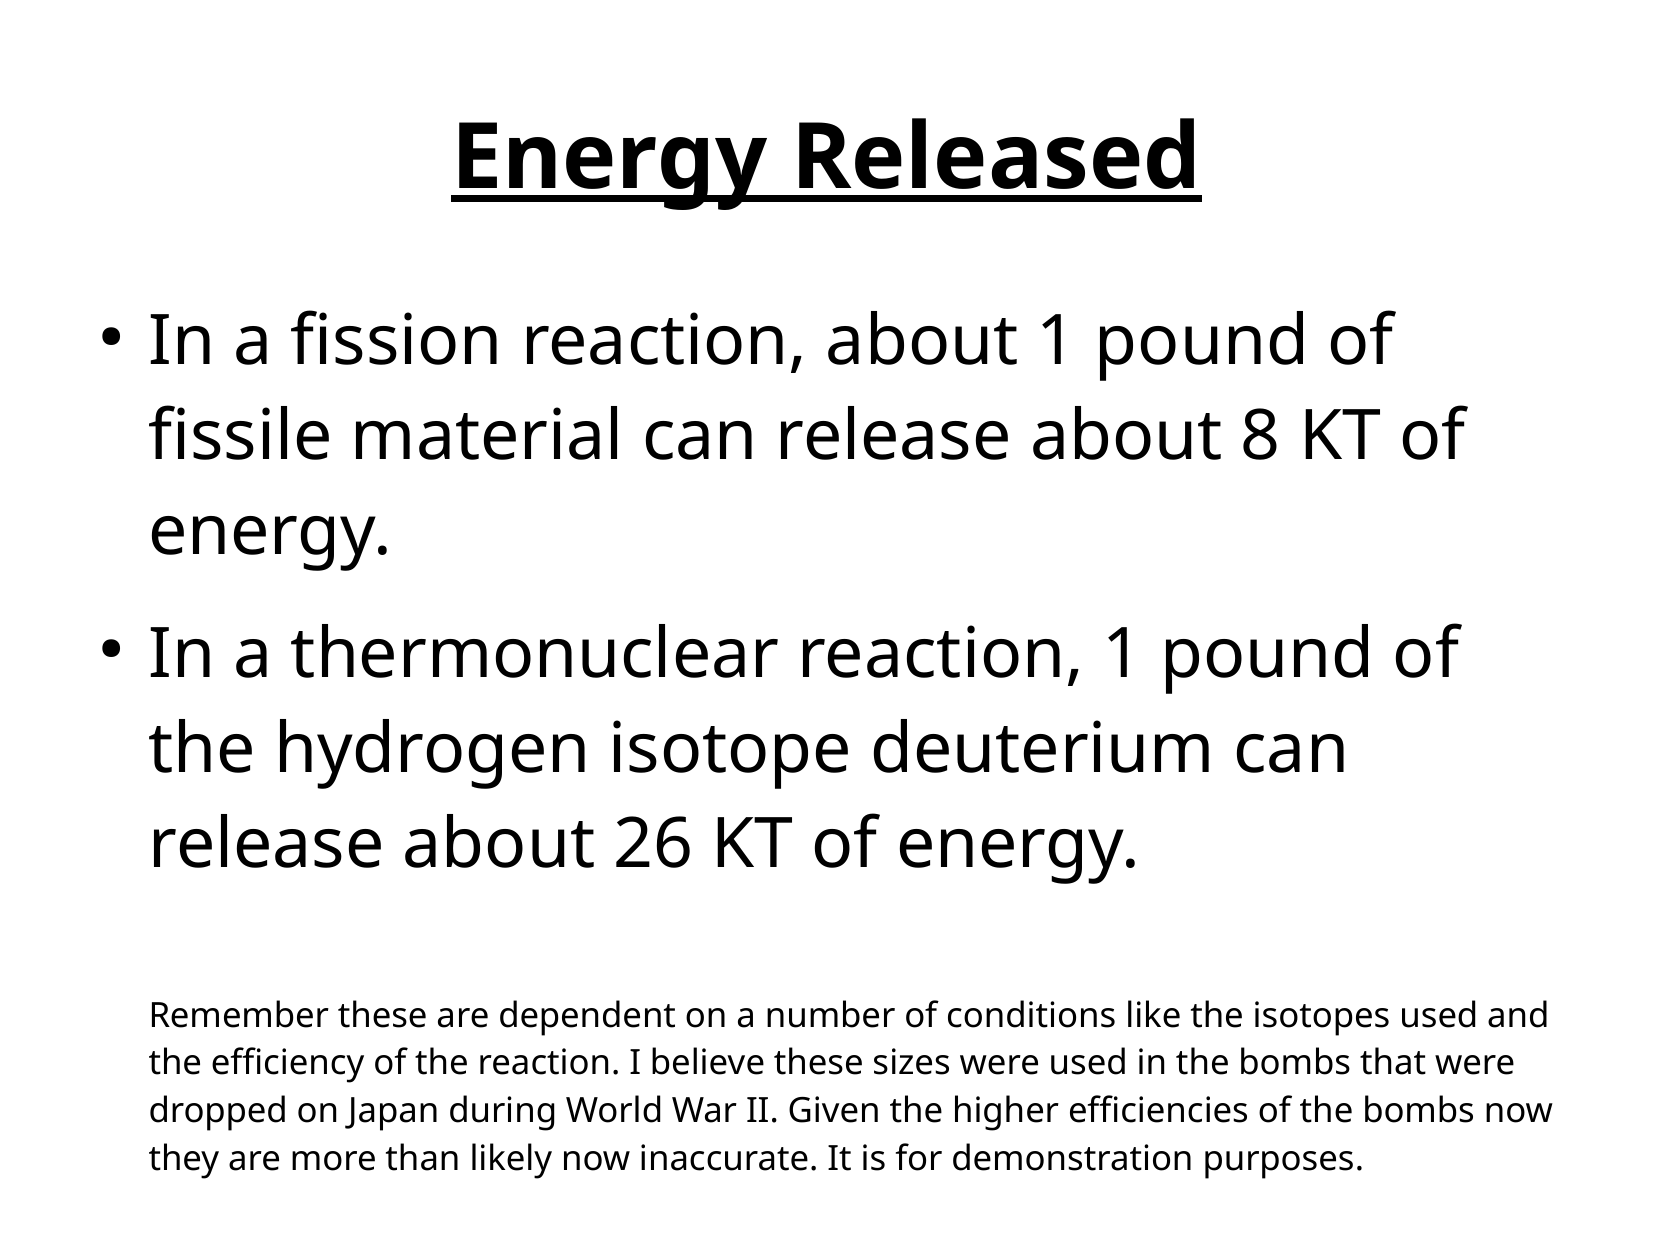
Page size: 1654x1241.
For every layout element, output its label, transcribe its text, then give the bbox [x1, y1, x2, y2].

title Energy Released [82, 49, 1571, 257]
list In a fission reaction, about 1 pound of fissile material can release about 8 KT of energy. In a thermonuclear reaction, 1 pound of the hydrogen isotope deuterium can release about 26 KT of energy. Remember these are dependent on a number of conditions like the isotopes used and the efficiency of the reaction. I believe these sizes were used in the bombs that were dropped on Japan during World War II. Given the higher efficiencies of the bombs now they are more than likely now inaccurate. It is for demonstration purposes. [82, 290, 1571, 1201]
